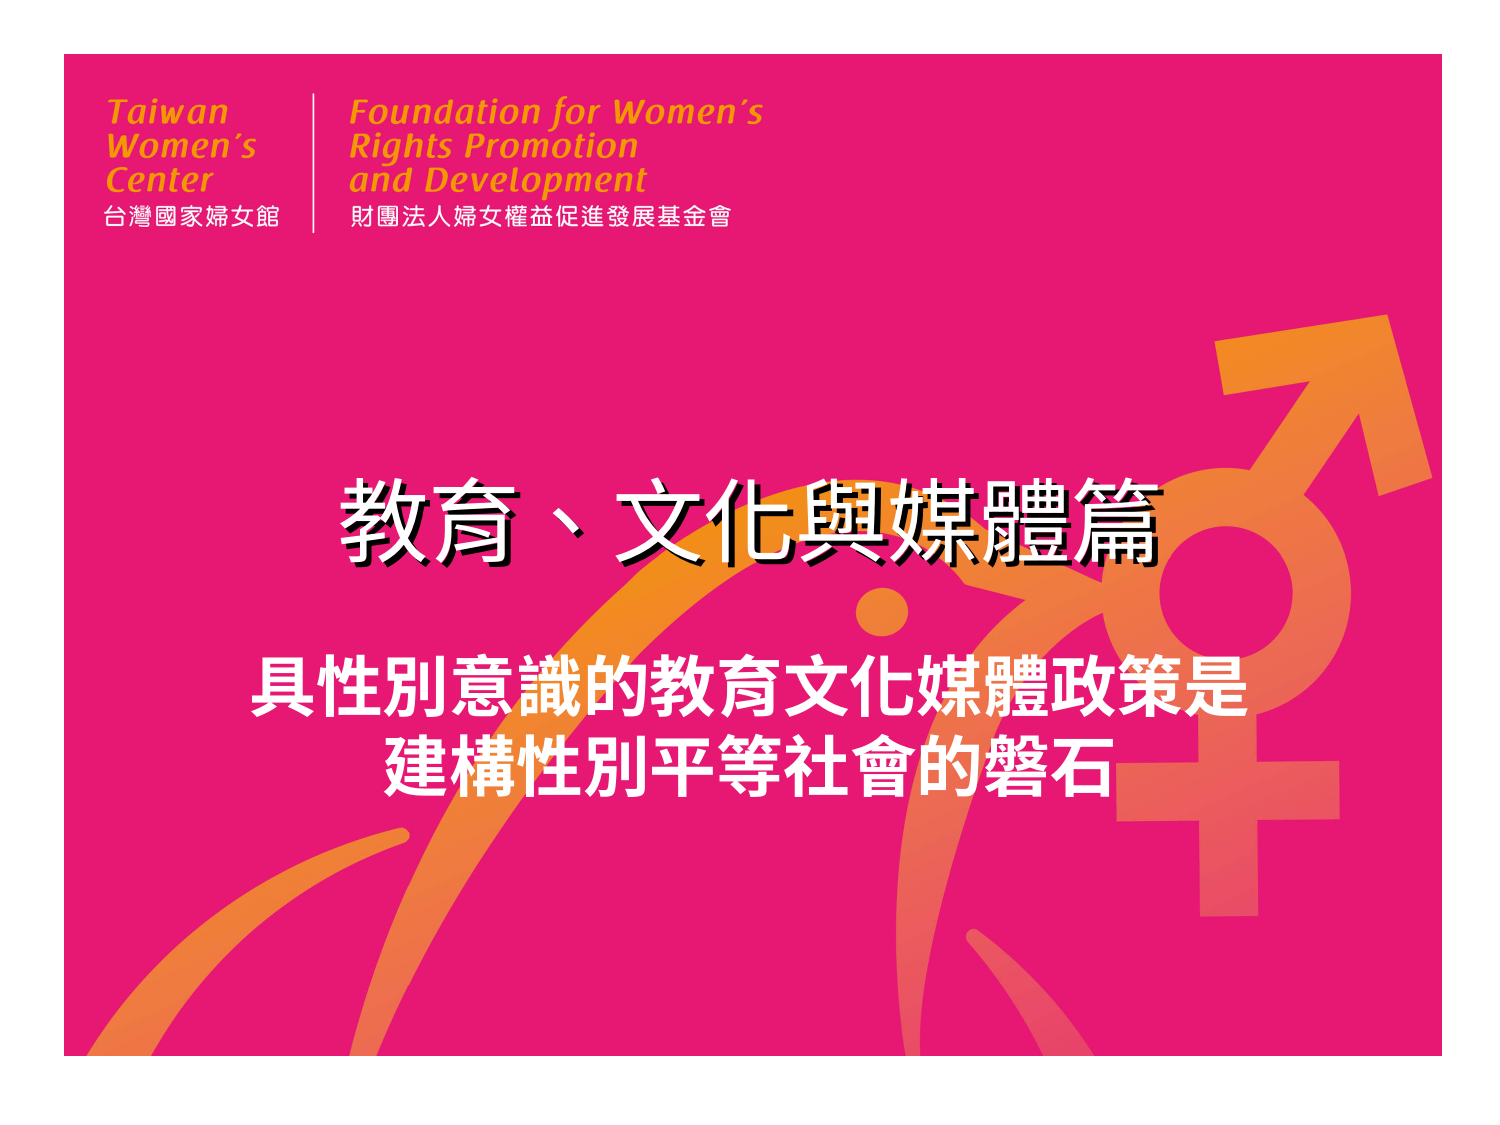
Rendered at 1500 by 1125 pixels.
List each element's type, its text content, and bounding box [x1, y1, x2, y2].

title 教育、文化與媒體篇 [112, 456, 1388, 591]
subtitle 具性別意識的教育文化媒體政策是 建構性別平等社會的磐石 [225, 637, 1276, 925]
